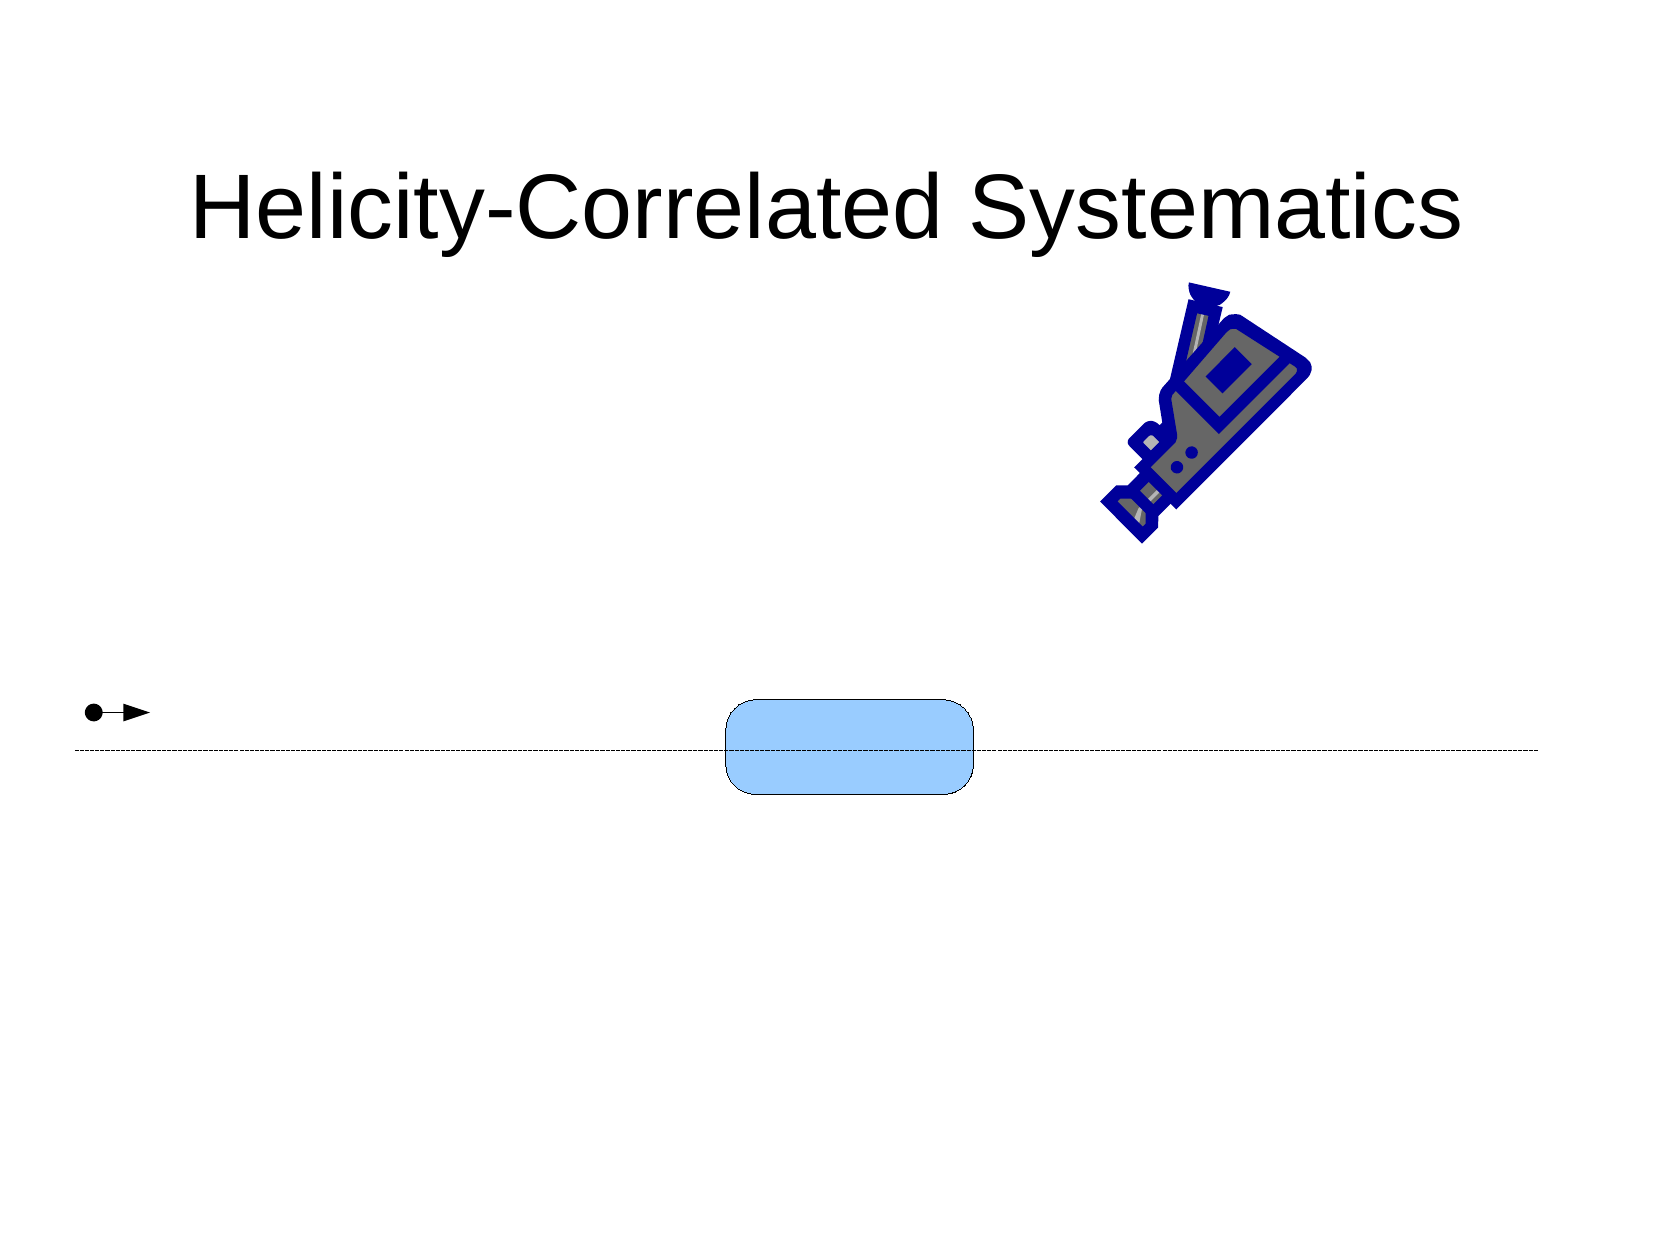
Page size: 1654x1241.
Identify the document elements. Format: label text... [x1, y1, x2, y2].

picture [1033, 259, 1320, 545]
text_box [725, 699, 974, 795]
title Helicity-Correlated Systematics [121, 102, 1534, 311]
